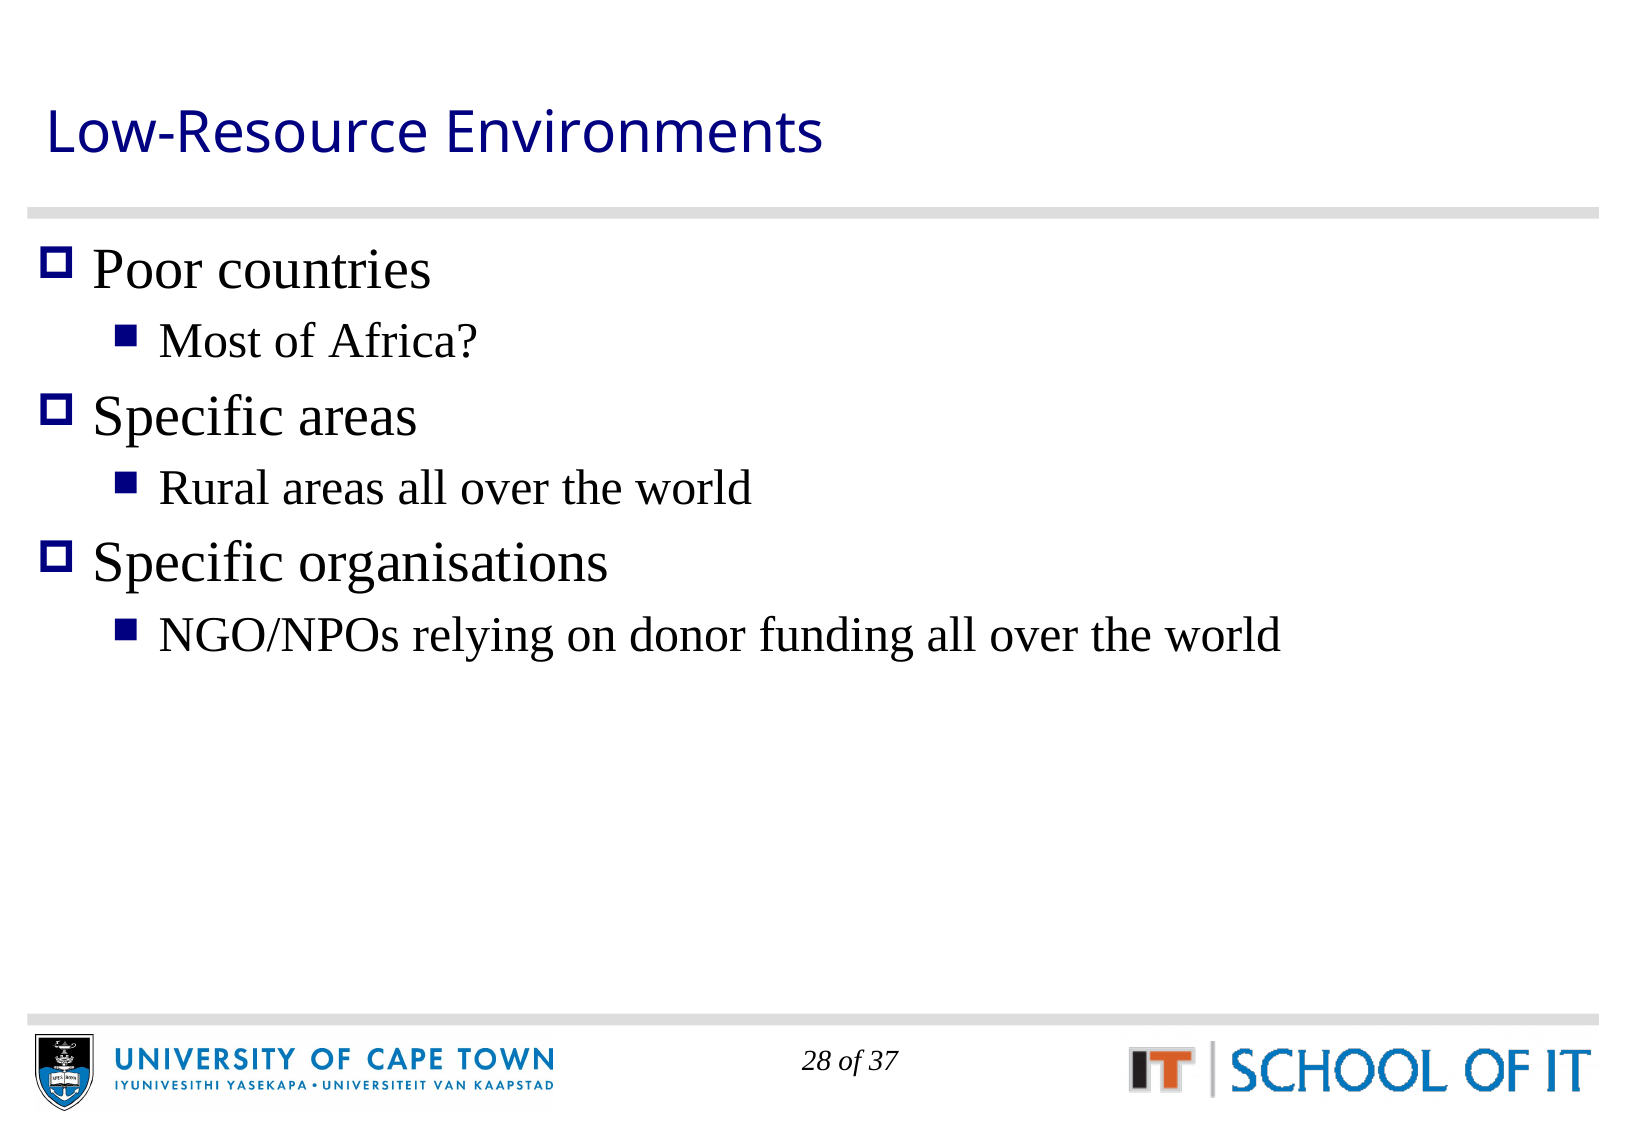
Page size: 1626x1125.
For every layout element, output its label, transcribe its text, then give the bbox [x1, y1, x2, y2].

title Low-Resource Environments [45, 66, 1583, 194]
picture [1118, 1030, 1606, 1109]
list Poor countries Most of Africa? Specific areas Rural areas all over the world Specific organisations NGO/NPOs relying on donor funding all over the world [36, 236, 1579, 998]
picture [35, 1034, 553, 1111]
